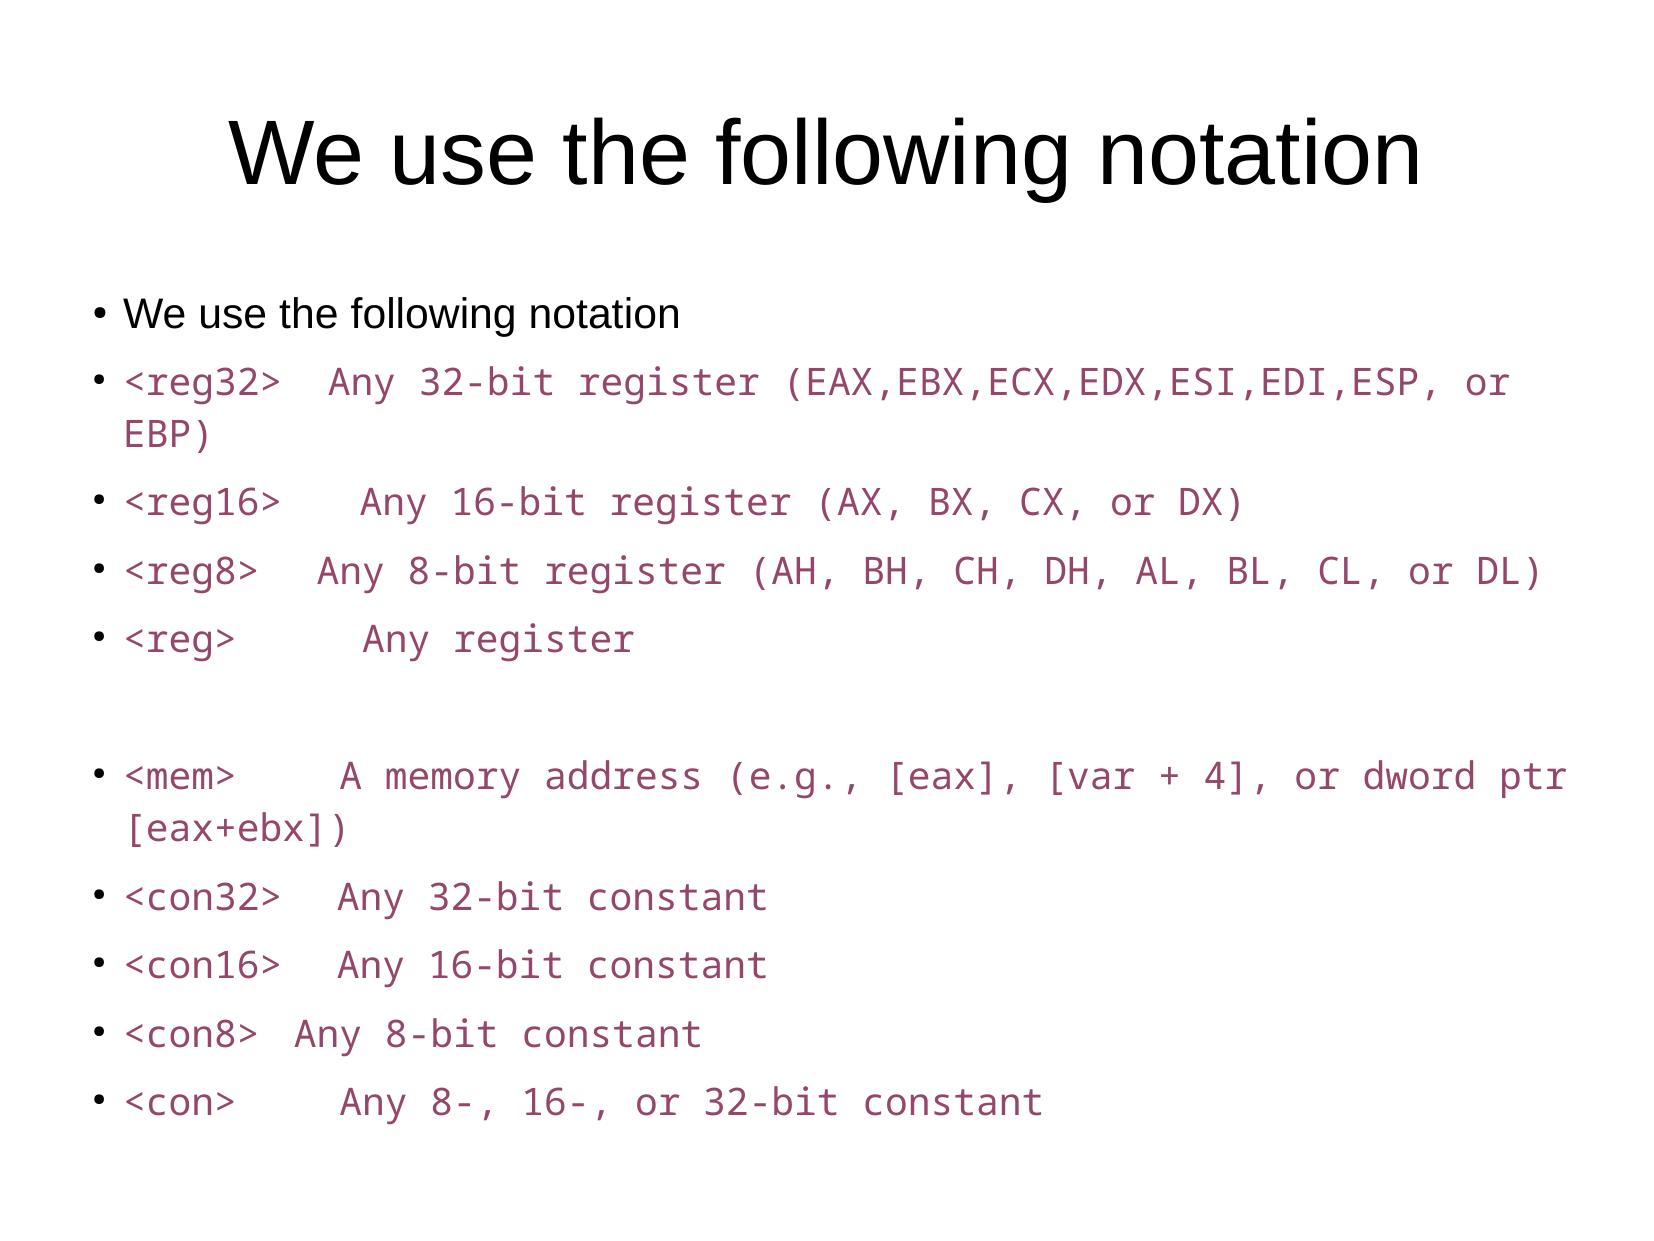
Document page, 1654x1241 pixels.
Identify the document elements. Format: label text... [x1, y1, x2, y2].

list We use the following notation <reg32> Any 32-bit register (EAX,EBX,ECX,EDX,ESI,EDI,ESP, or EBP) <reg16> Any 16-bit register (AX, BX, CX, or DX) <reg8> Any 8-bit register (AH, BH, CH, DH, AL, BL, CL, or DL) <reg> Any register <mem> A memory address (e.g., [eax], [var + 4], or dword ptr [eax+ebx]) <con32> Any 32-bit constant <con16> Any 16-bit constant <con8> Any 8-bit constant <con> Any 8-, 16-, or 32-bit constant [82, 290, 1571, 1163]
title We use the following notation [82, 49, 1571, 257]
